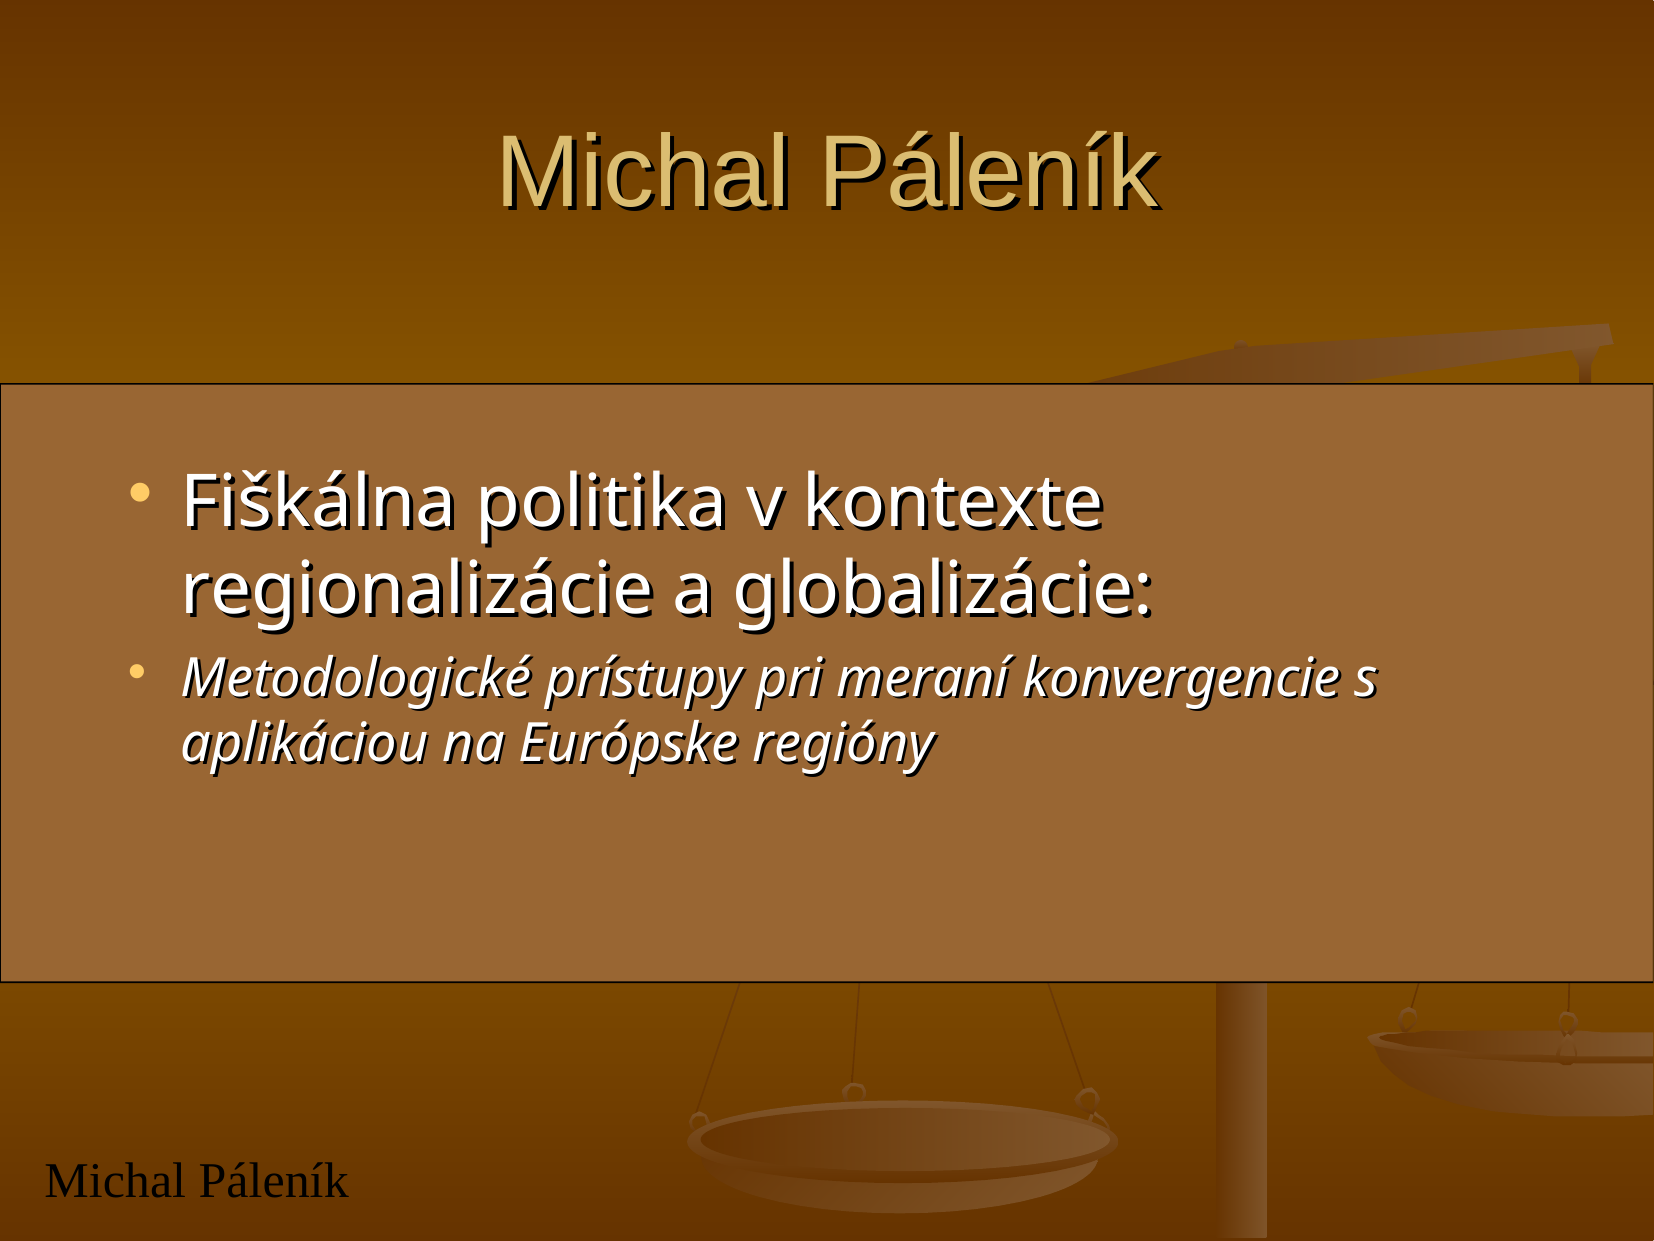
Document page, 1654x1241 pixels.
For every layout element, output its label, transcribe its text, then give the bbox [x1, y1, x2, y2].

list Fiškálna politika v kontexte regionalizácie a globalizácie: Metodologické prístupy pri meraní konvergencie s aplikáciou na Európske regióny [110, 430, 1488, 882]
title Michal Páleník [82, 50, 1572, 258]
text_box [0, 383, 1654, 983]
